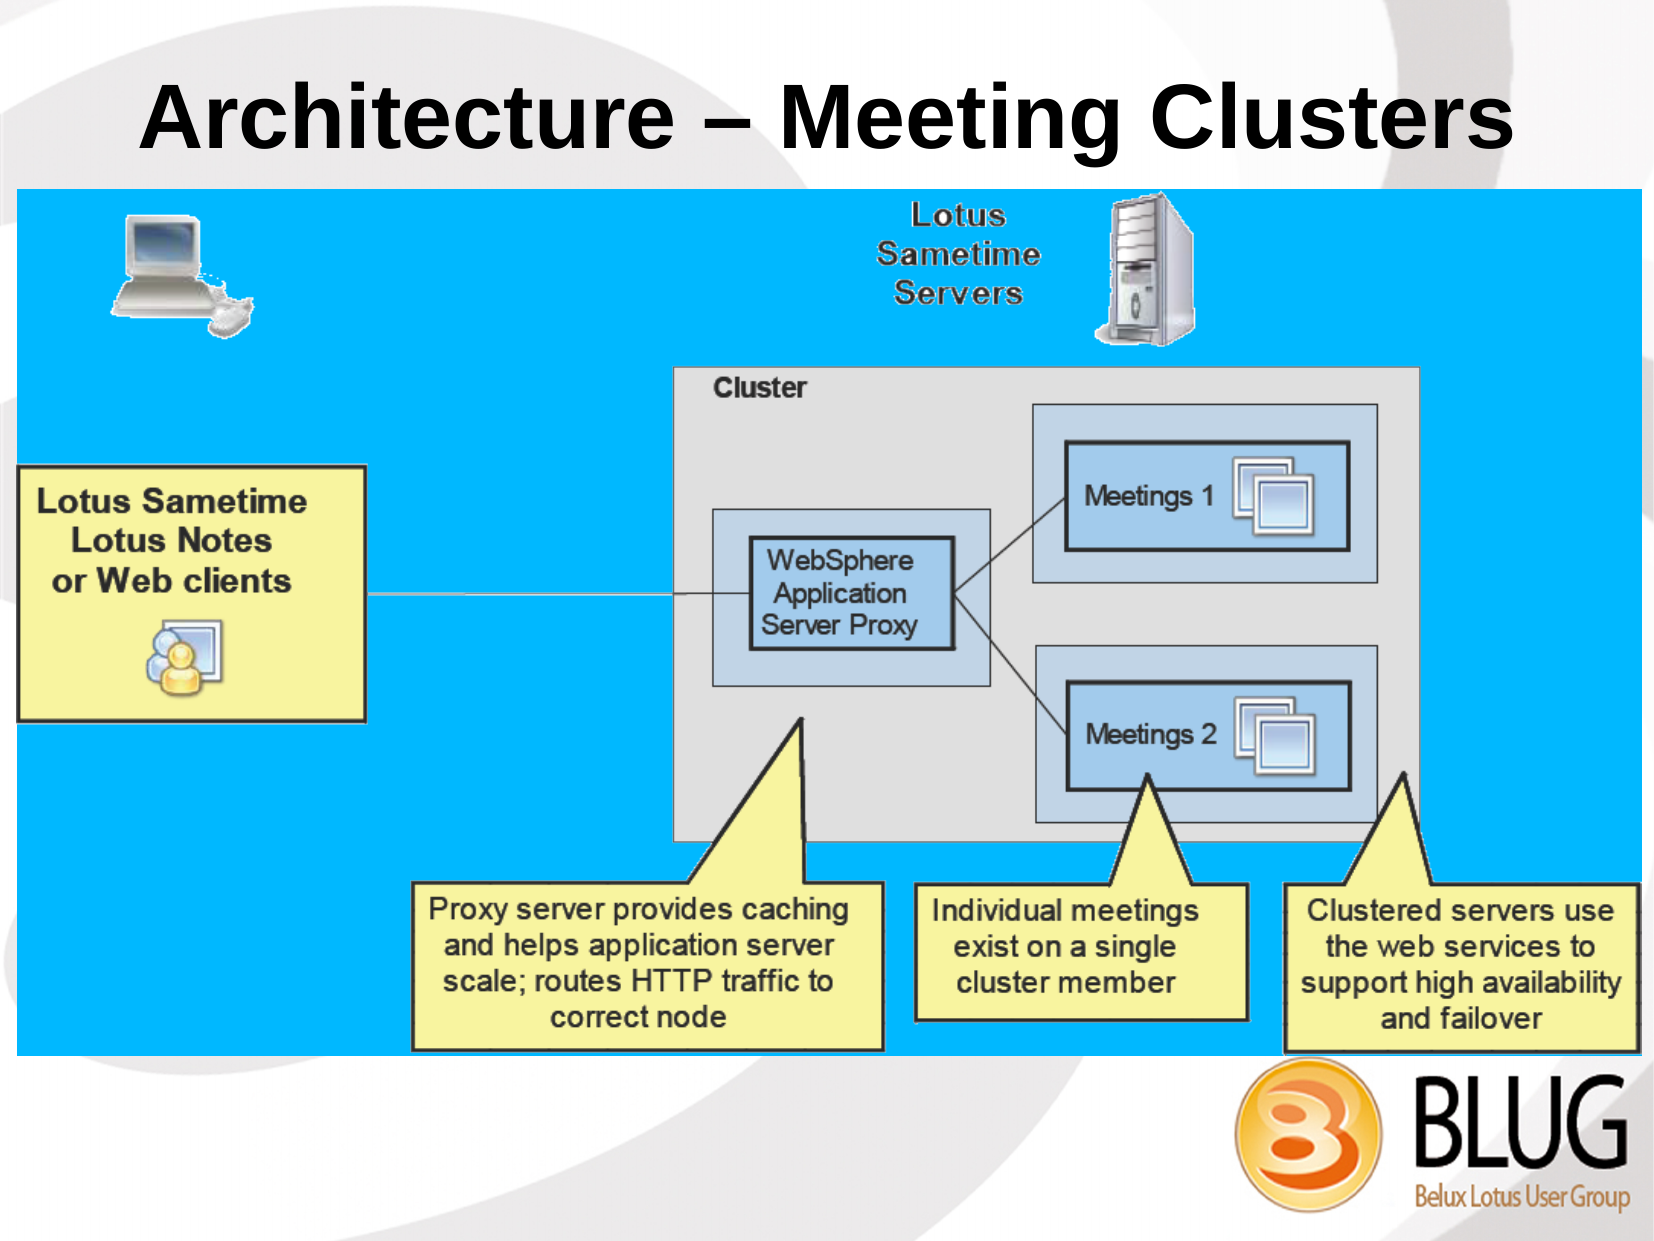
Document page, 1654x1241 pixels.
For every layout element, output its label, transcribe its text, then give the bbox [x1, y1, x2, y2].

title Architecture – Meeting Clusters [121, 14, 1534, 188]
picture [0, 0, 1654, 1241]
